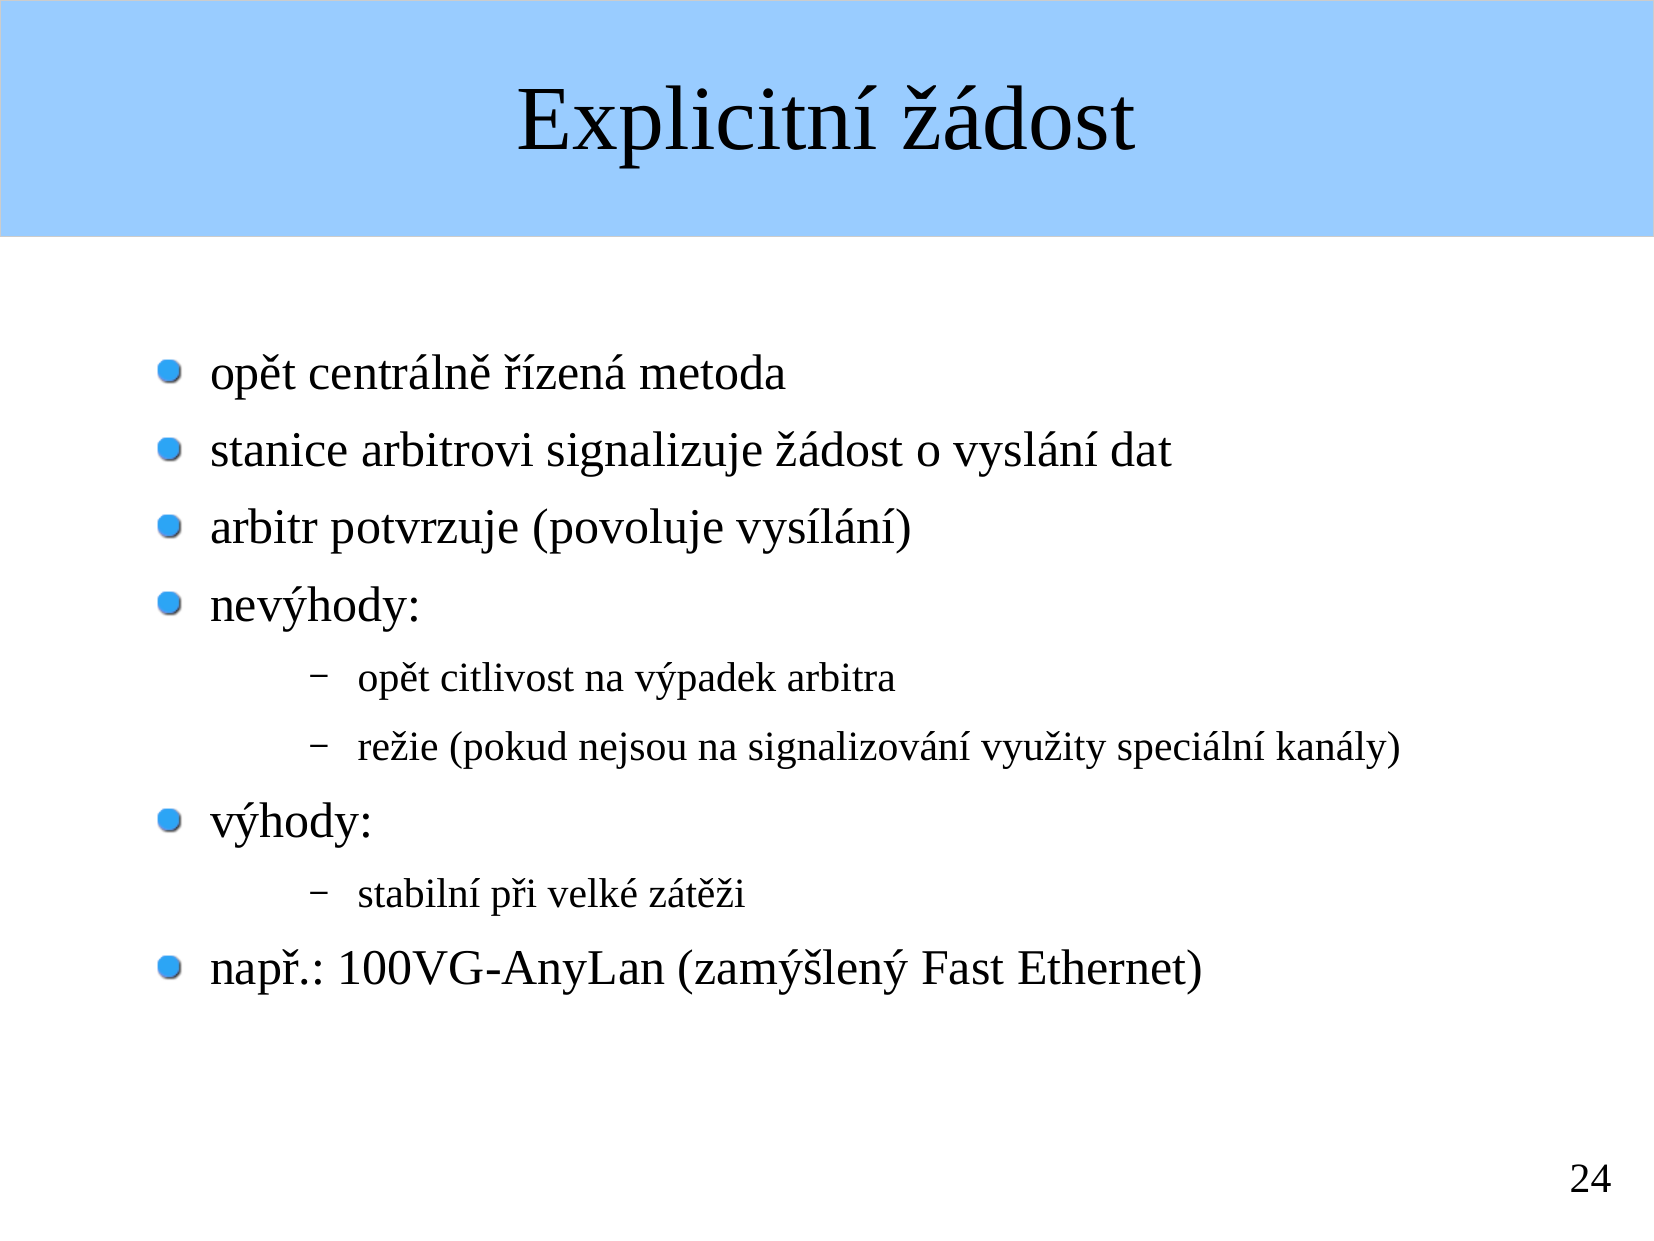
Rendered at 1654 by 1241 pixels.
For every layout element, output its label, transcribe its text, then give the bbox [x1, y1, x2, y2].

title Explicitní žádost [0, 0, 1654, 237]
list opět centrálně řízená metoda stanice arbitrovi signalizuje žádost o vyslání dat arbitr potvrzuje (povoluje vysílání) nevýhody: opět citlivost na výpadek arbitra režie (pokud nejsou na signalizování využity speciální kanály) výhody: stabilní při velké zátěži např.: 100VG-AnyLan (zamýšlený Fast Ethernet) [121, 344, 1534, 1176]
